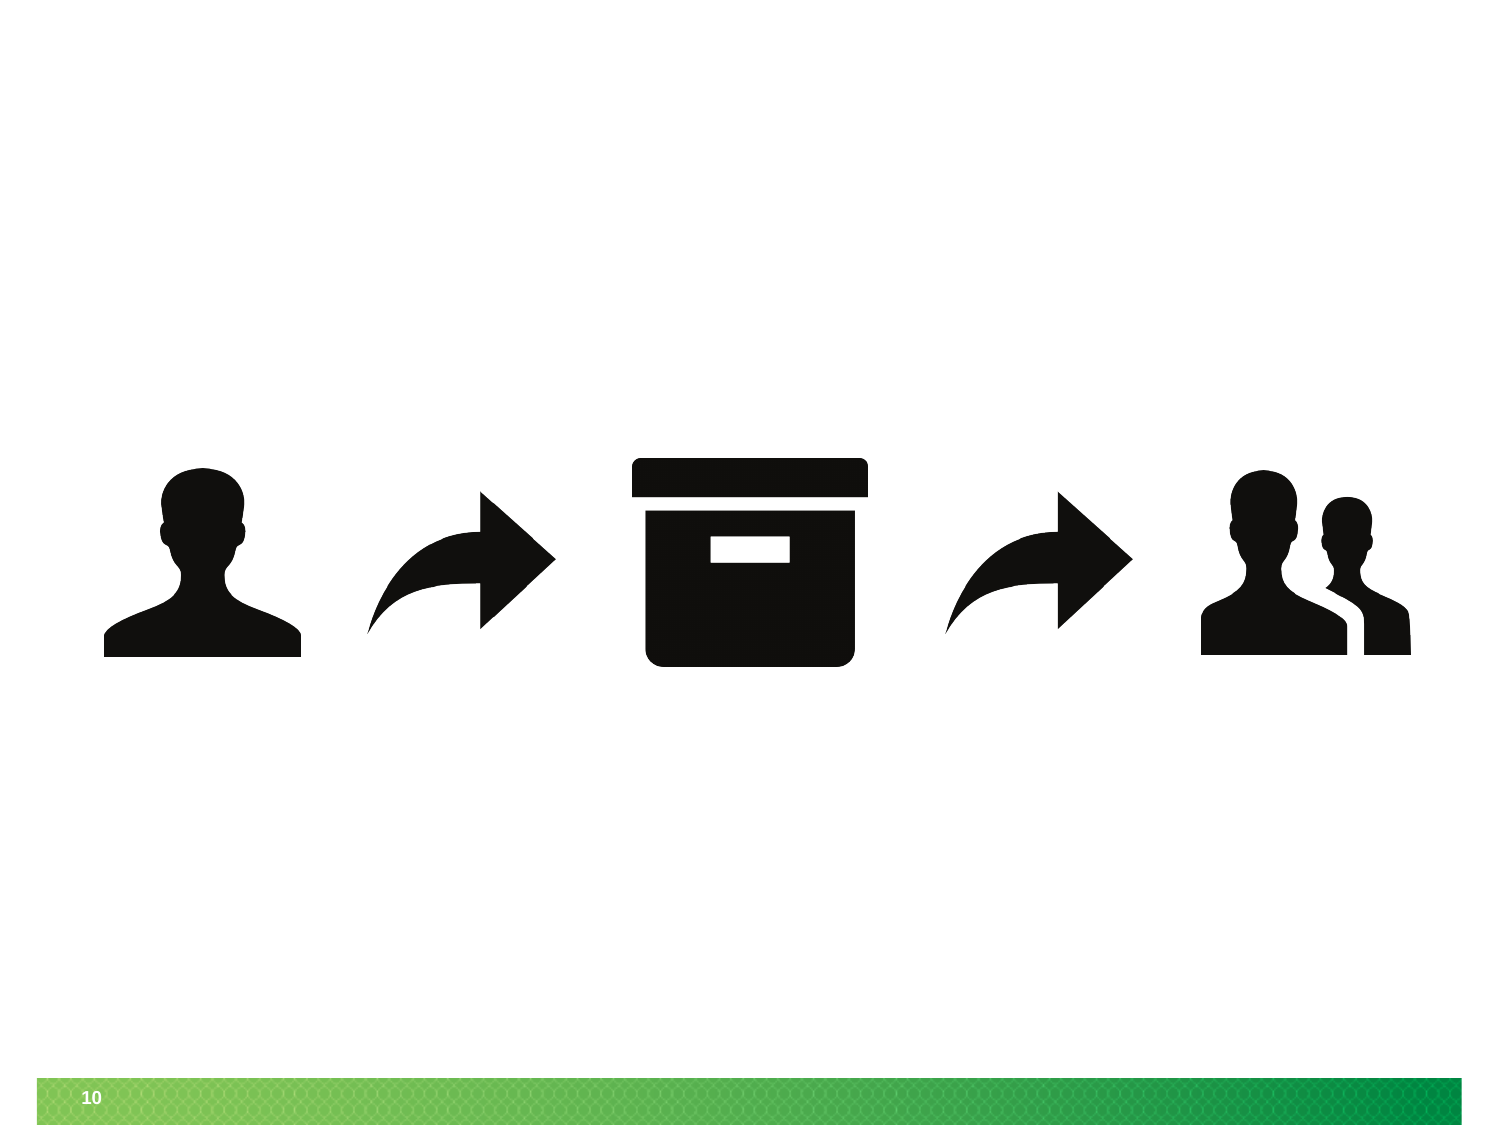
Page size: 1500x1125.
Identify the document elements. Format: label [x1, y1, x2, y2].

picture [367, 491, 556, 634]
picture [632, 458, 868, 667]
picture [104, 468, 301, 657]
picture [36, 1078, 1462, 1125]
picture [945, 491, 1133, 634]
picture [1201, 470, 1411, 655]
